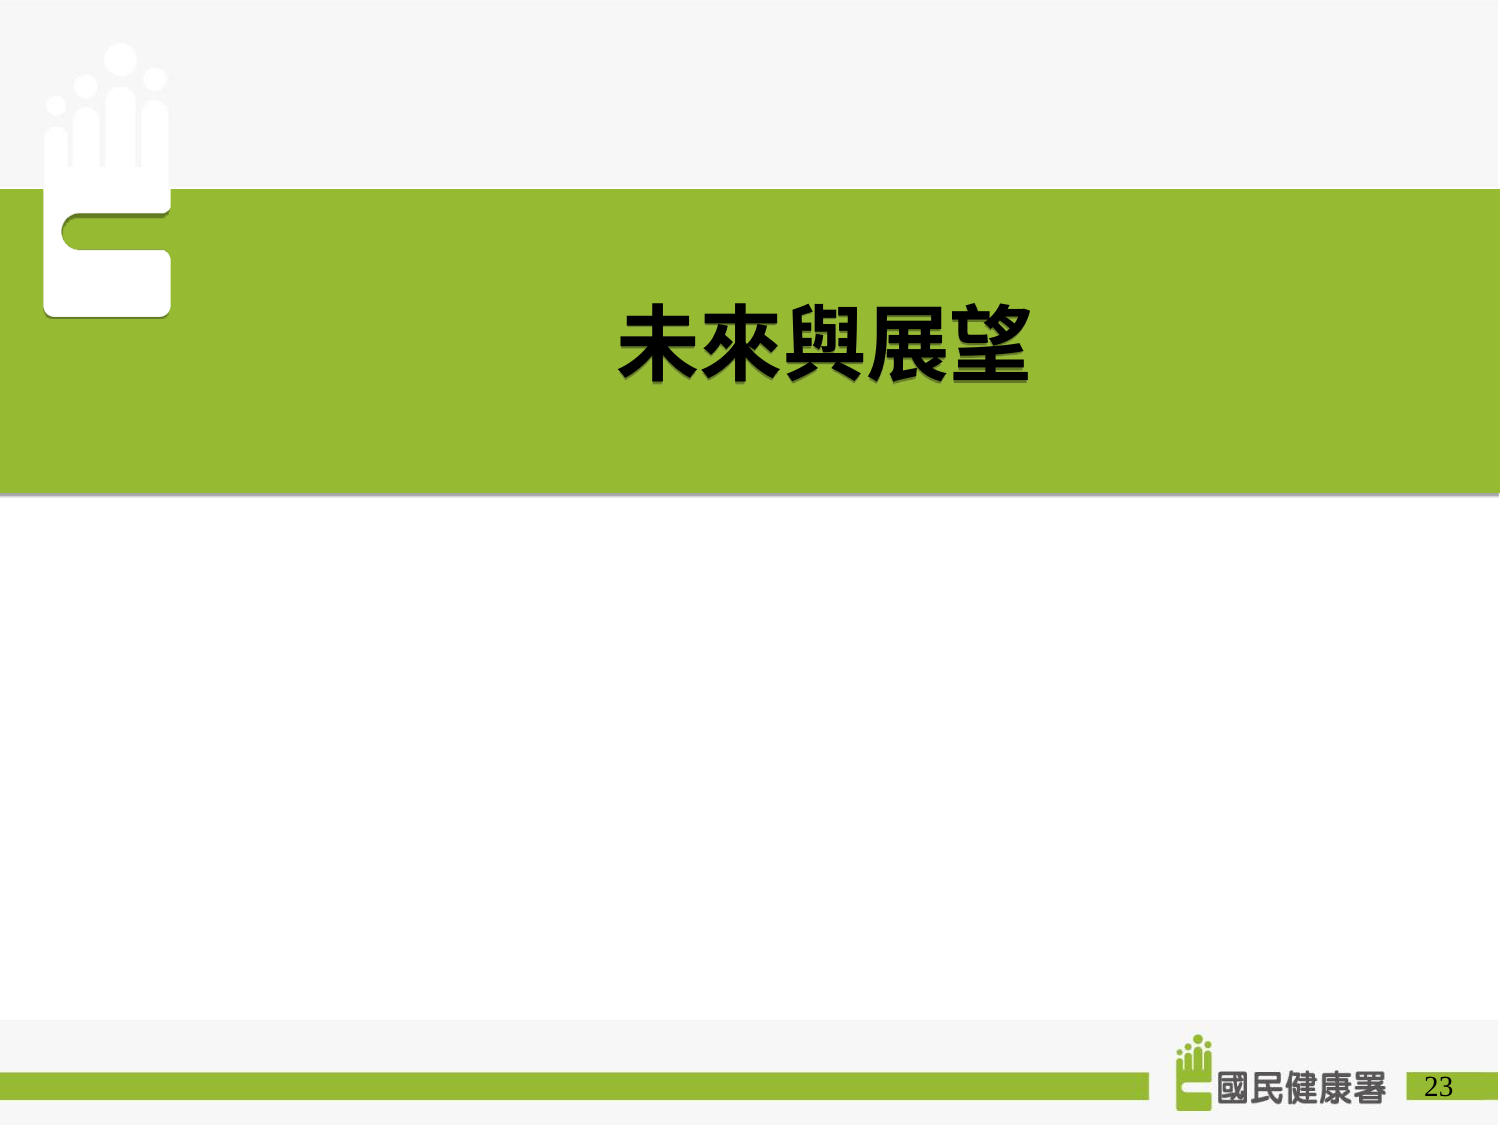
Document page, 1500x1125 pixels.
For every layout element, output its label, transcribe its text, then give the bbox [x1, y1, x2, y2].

list 未來與展望 [187, 217, 1463, 465]
text_box 23 [1409, 1059, 1498, 1111]
